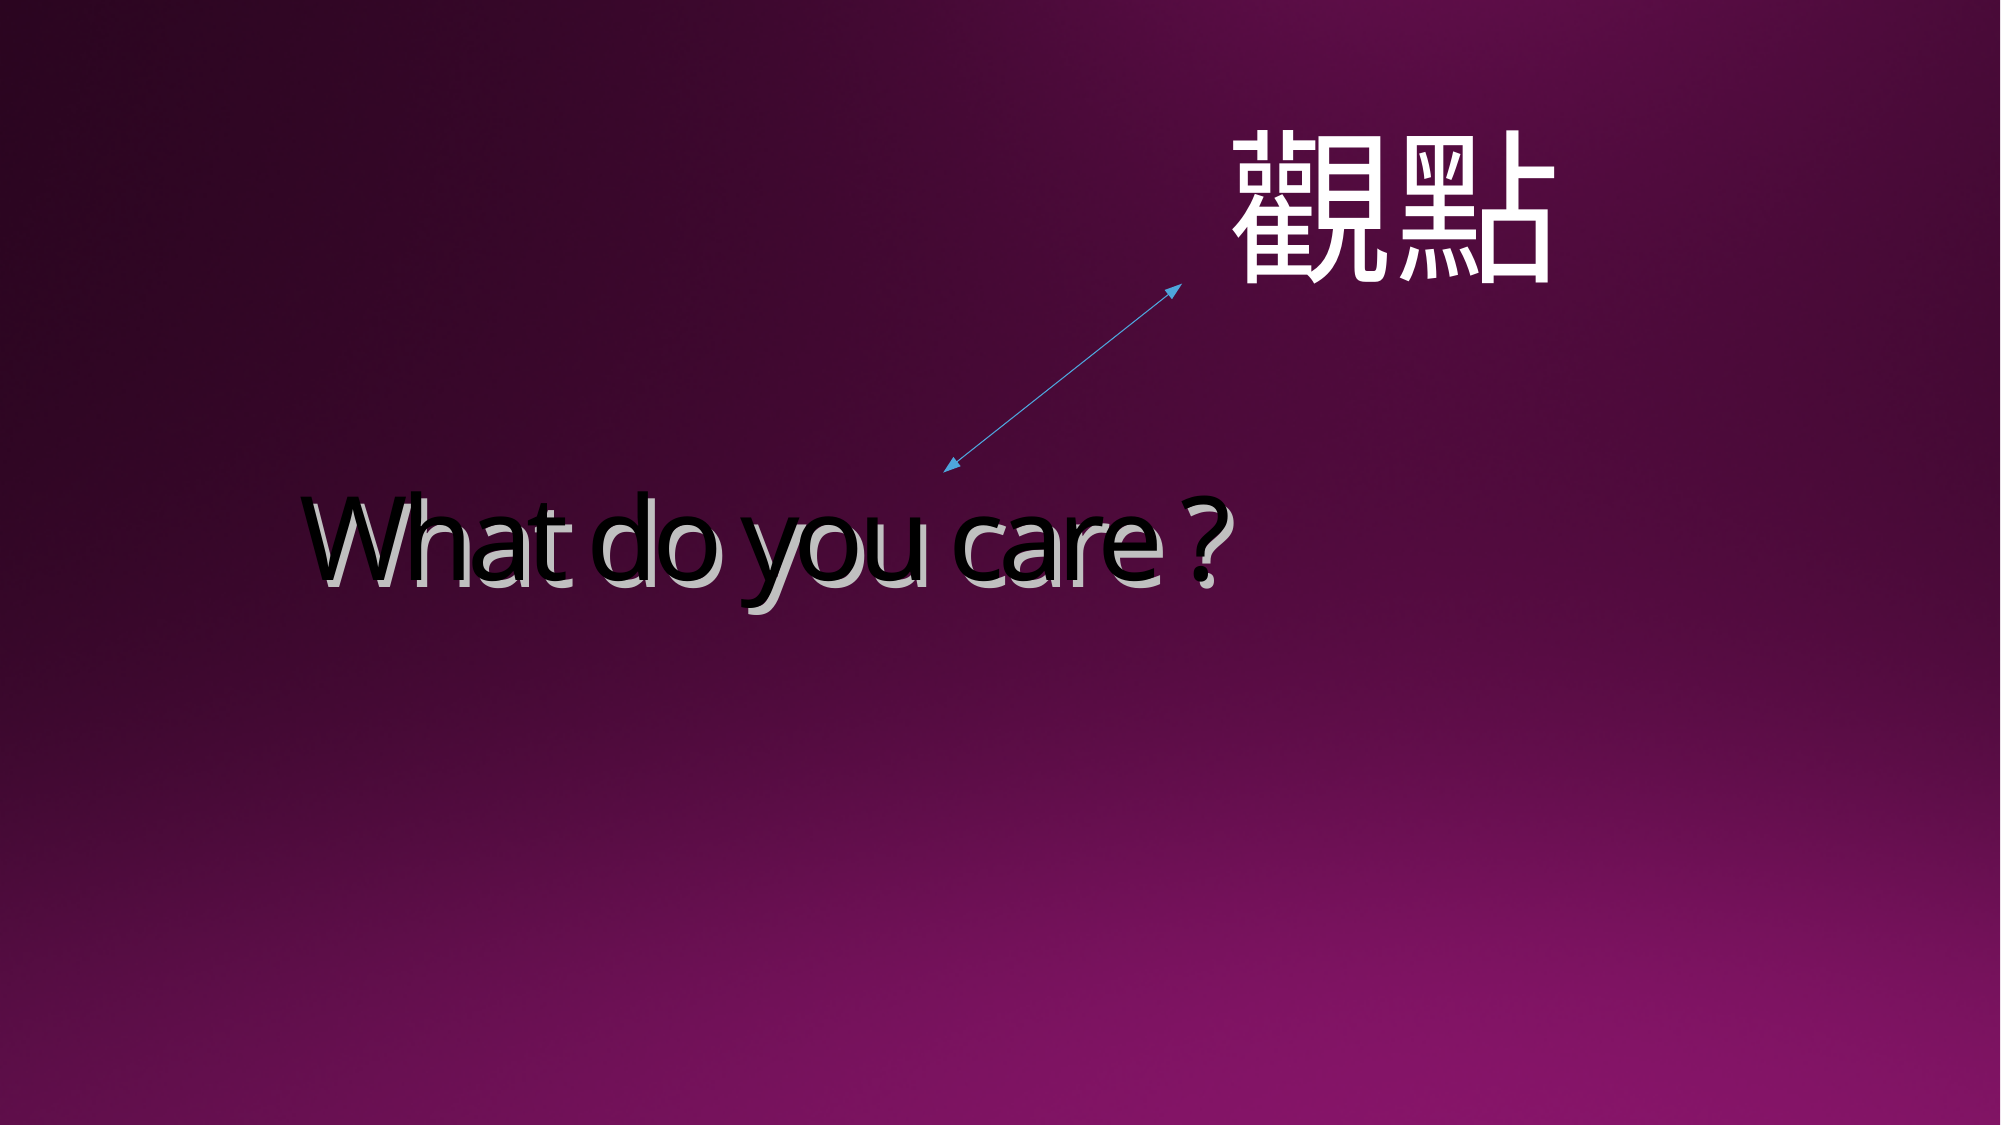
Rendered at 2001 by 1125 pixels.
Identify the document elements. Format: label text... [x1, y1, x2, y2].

title What do you care ? [97, 472, 1434, 640]
text_box 觀點 [1213, 96, 1577, 311]
